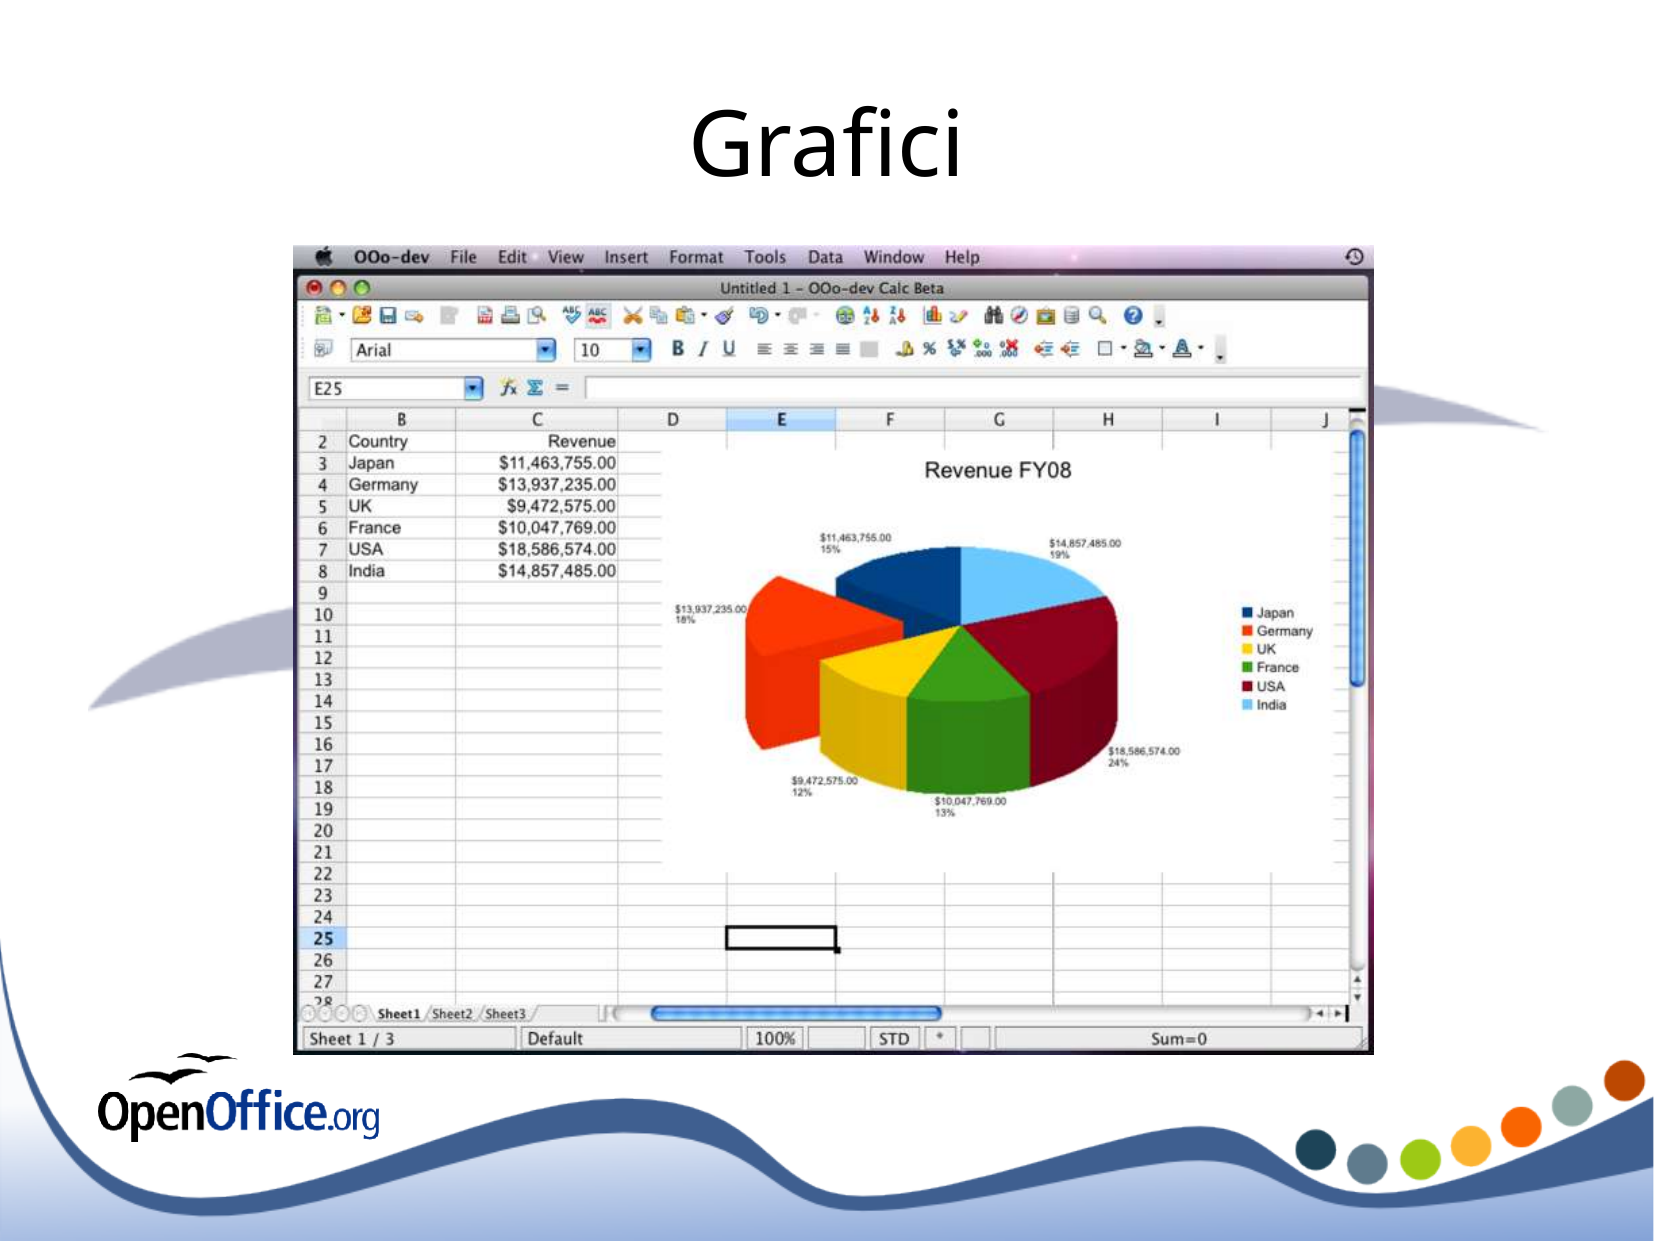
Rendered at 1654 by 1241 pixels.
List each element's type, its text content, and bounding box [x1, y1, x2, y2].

picture [0, 245, 1654, 1241]
title Grafici [82, 37, 1571, 245]
